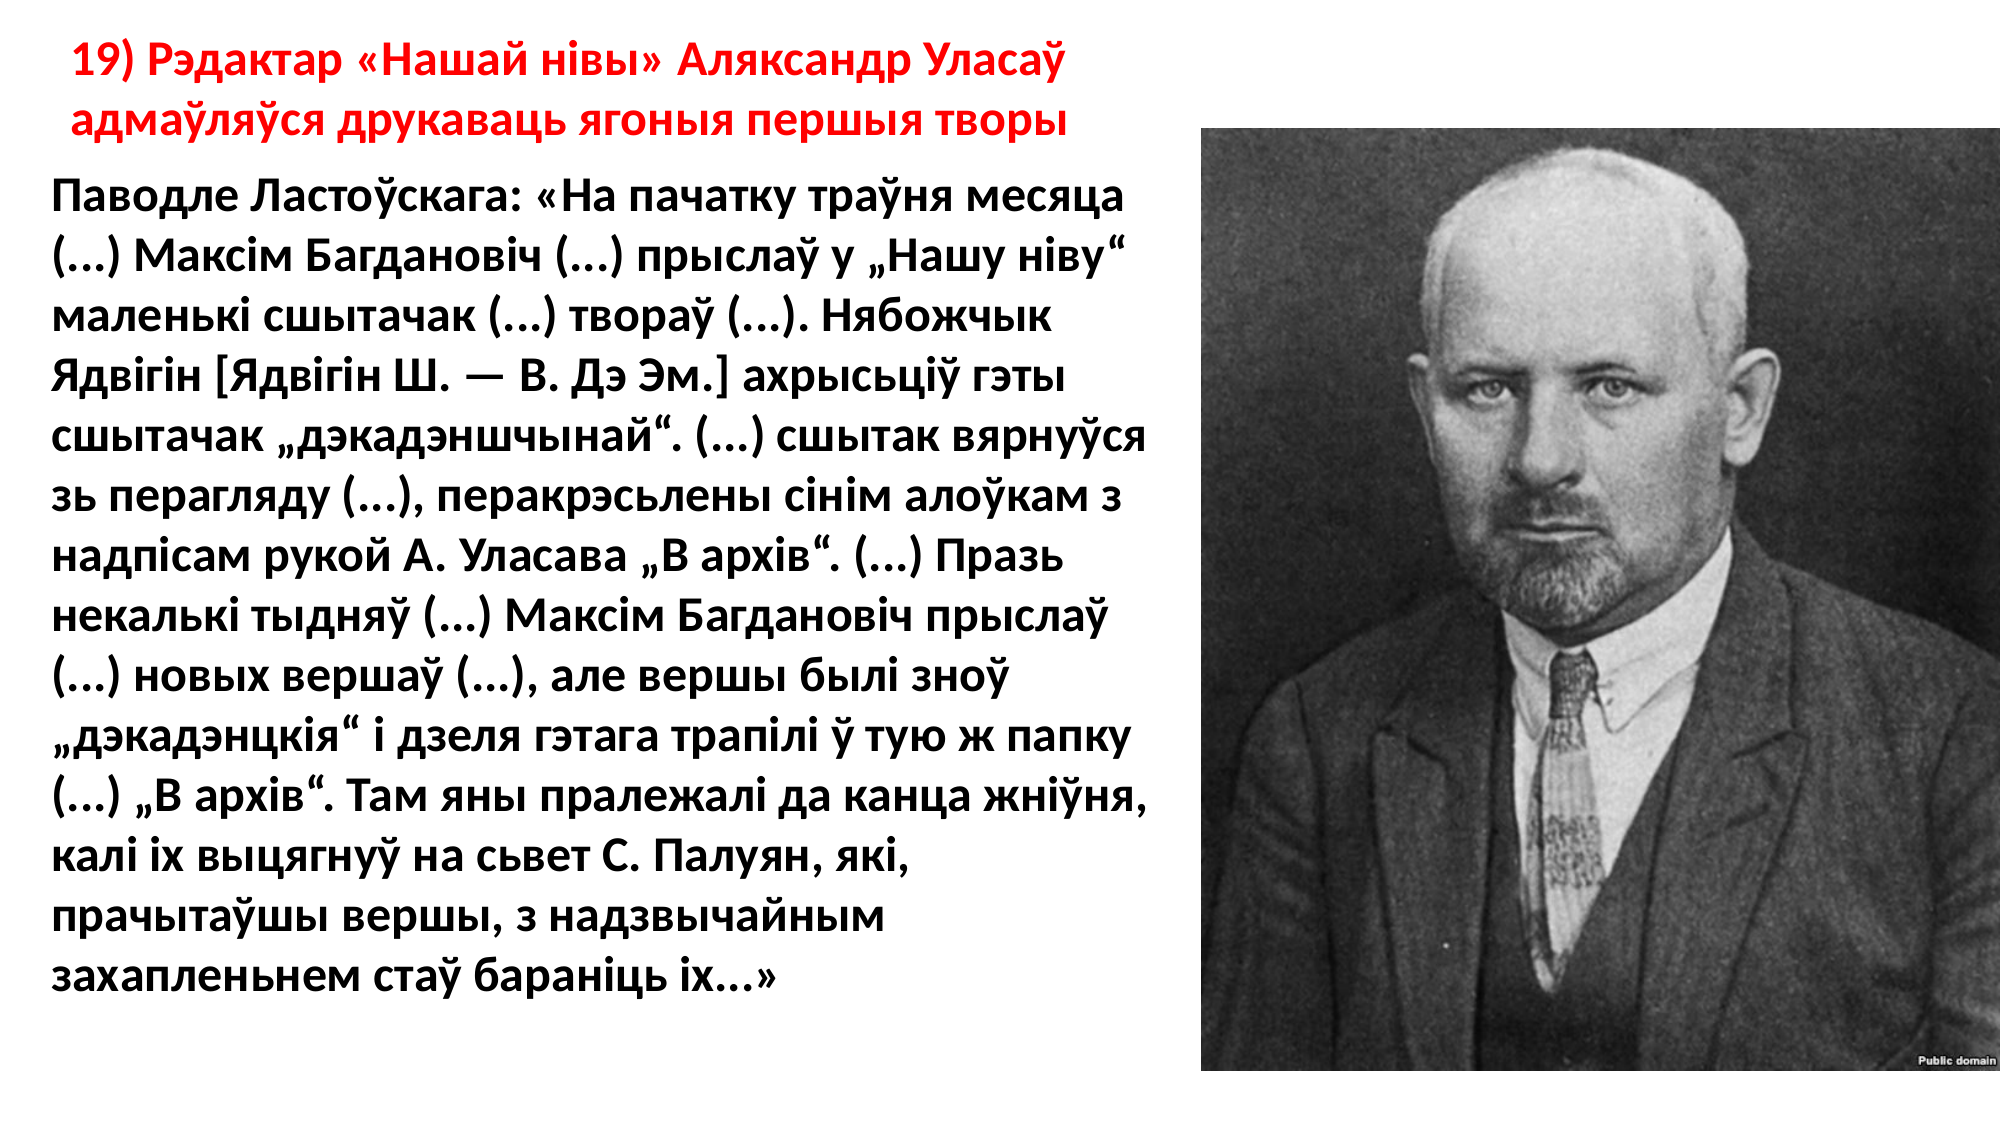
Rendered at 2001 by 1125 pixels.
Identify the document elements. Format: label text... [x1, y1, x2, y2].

picture [1201, 128, 2000, 1071]
text_box Паводле Ластоўскага: «На пачатку траўня месяца (...) Максім Багдановіч (...) прыслаў у „Нашу ніву“ маленькі сшытачак (...) твораў (...). Нябожчык Ядвігін [Ядвігін Ш. — В. Дэ Эм.] ахрысьціў гэты сшытачак „дэкадэншчынай“. (...) сшытак вярнуўся зь перагляду (...), перакрэсьлены сінім алоўкам з надпісам рукой А. Уласава „В архів“. (...) Празь некалькі тыдняў (...) Максім Багдановіч прыслаў (...) новых вершаў (...), але вершы былі зноў „дэкадэнцкія“ і дзеля гэтага трапілі ў тую ж папку (...) „В архів“. Там яны пралежалі да канца жніўня, калі іх выцягнуў на сьвет С. Палуян, які, прачытаўшы вершы, з надзвычайным захапленьнем стаў бараніць іх...» [36, 154, 1165, 1009]
text_box 19) Рэдактар «Нашай нівы» Аляксандр Уласаў адмаўляўся друкаваць ягоныя першыя творы [55, 18, 1101, 153]
